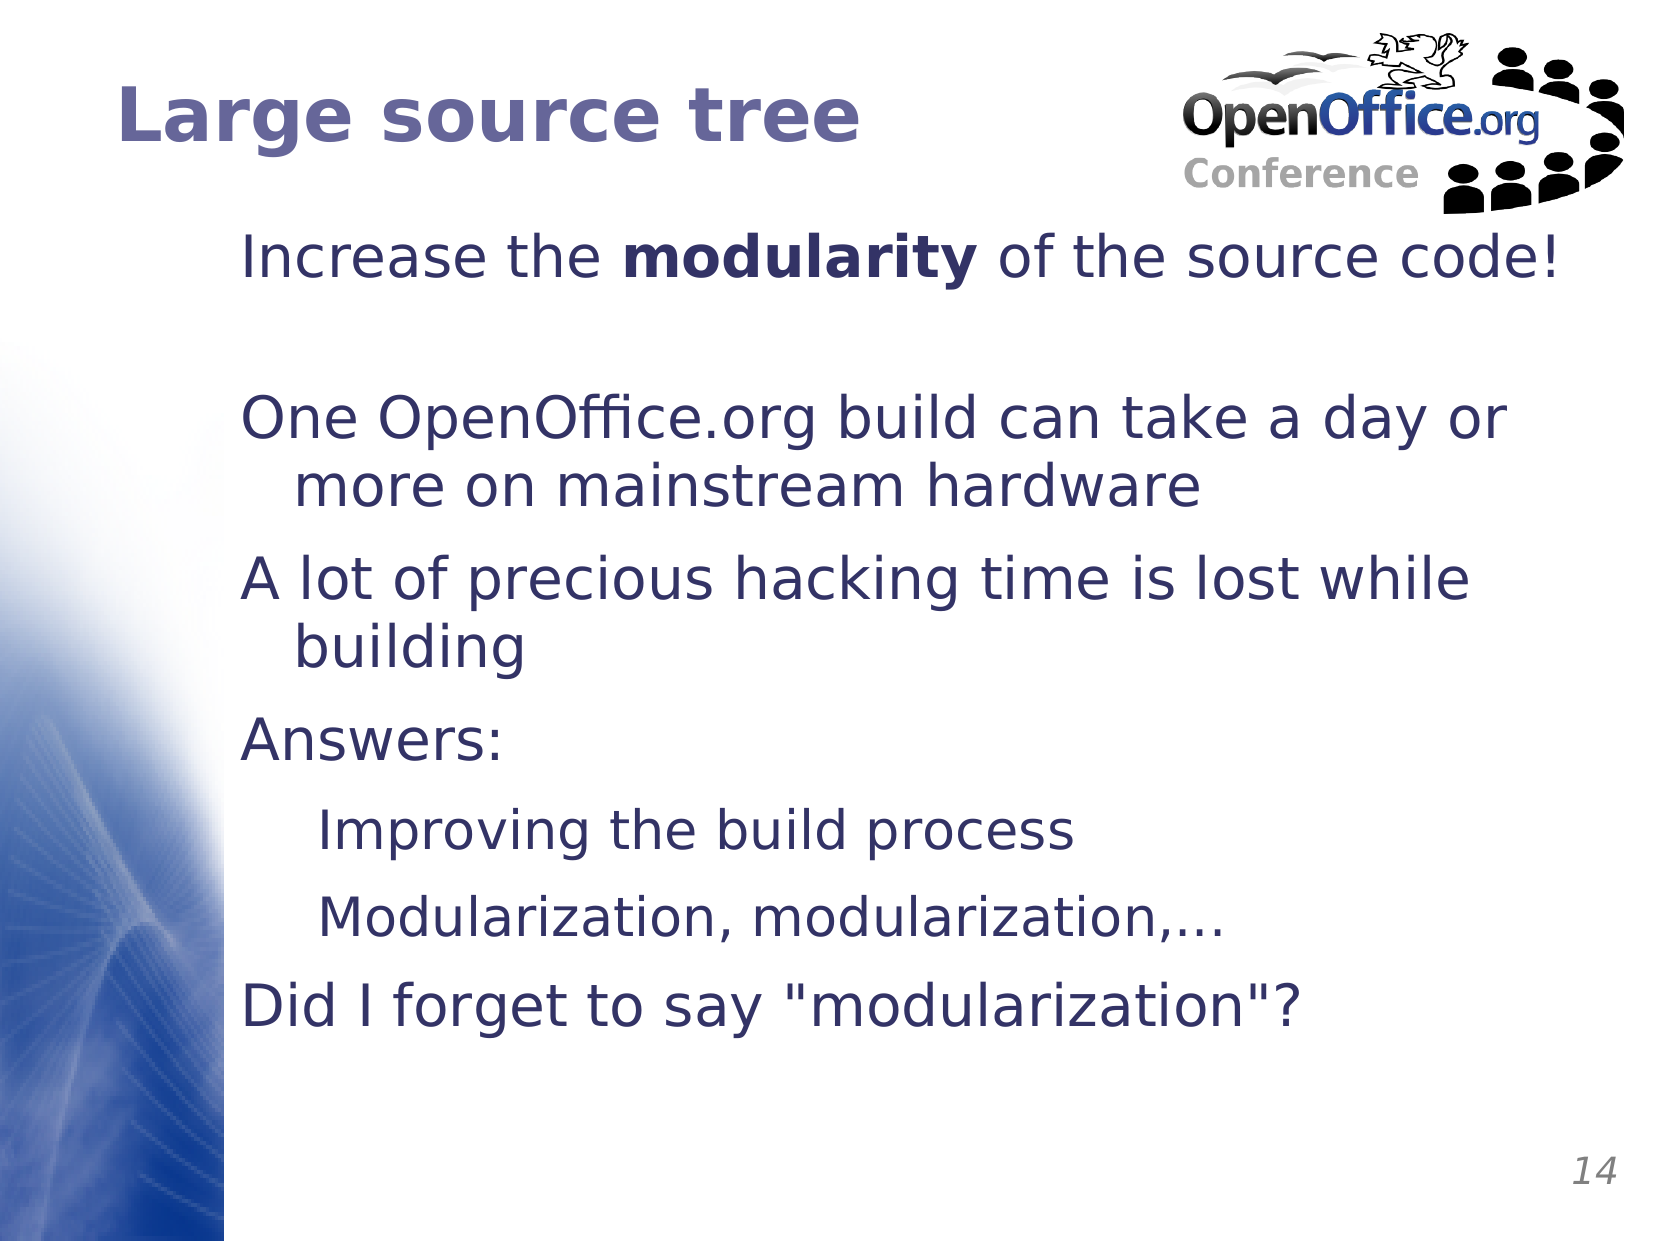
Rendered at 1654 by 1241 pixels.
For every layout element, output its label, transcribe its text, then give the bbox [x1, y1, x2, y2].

picture [0, 0, 224, 1241]
picture [1183, 33, 1624, 214]
title Large source tree [26, 58, 989, 172]
list Increase the modularity of the source code! One OpenOffice.org build can take a day or more on mainstream hardware A lot of precious hacking time is lost while building Answers: Improving the build process Modularization, modularization,... Did I forget to say "modularization"? [223, 223, 1619, 1133]
